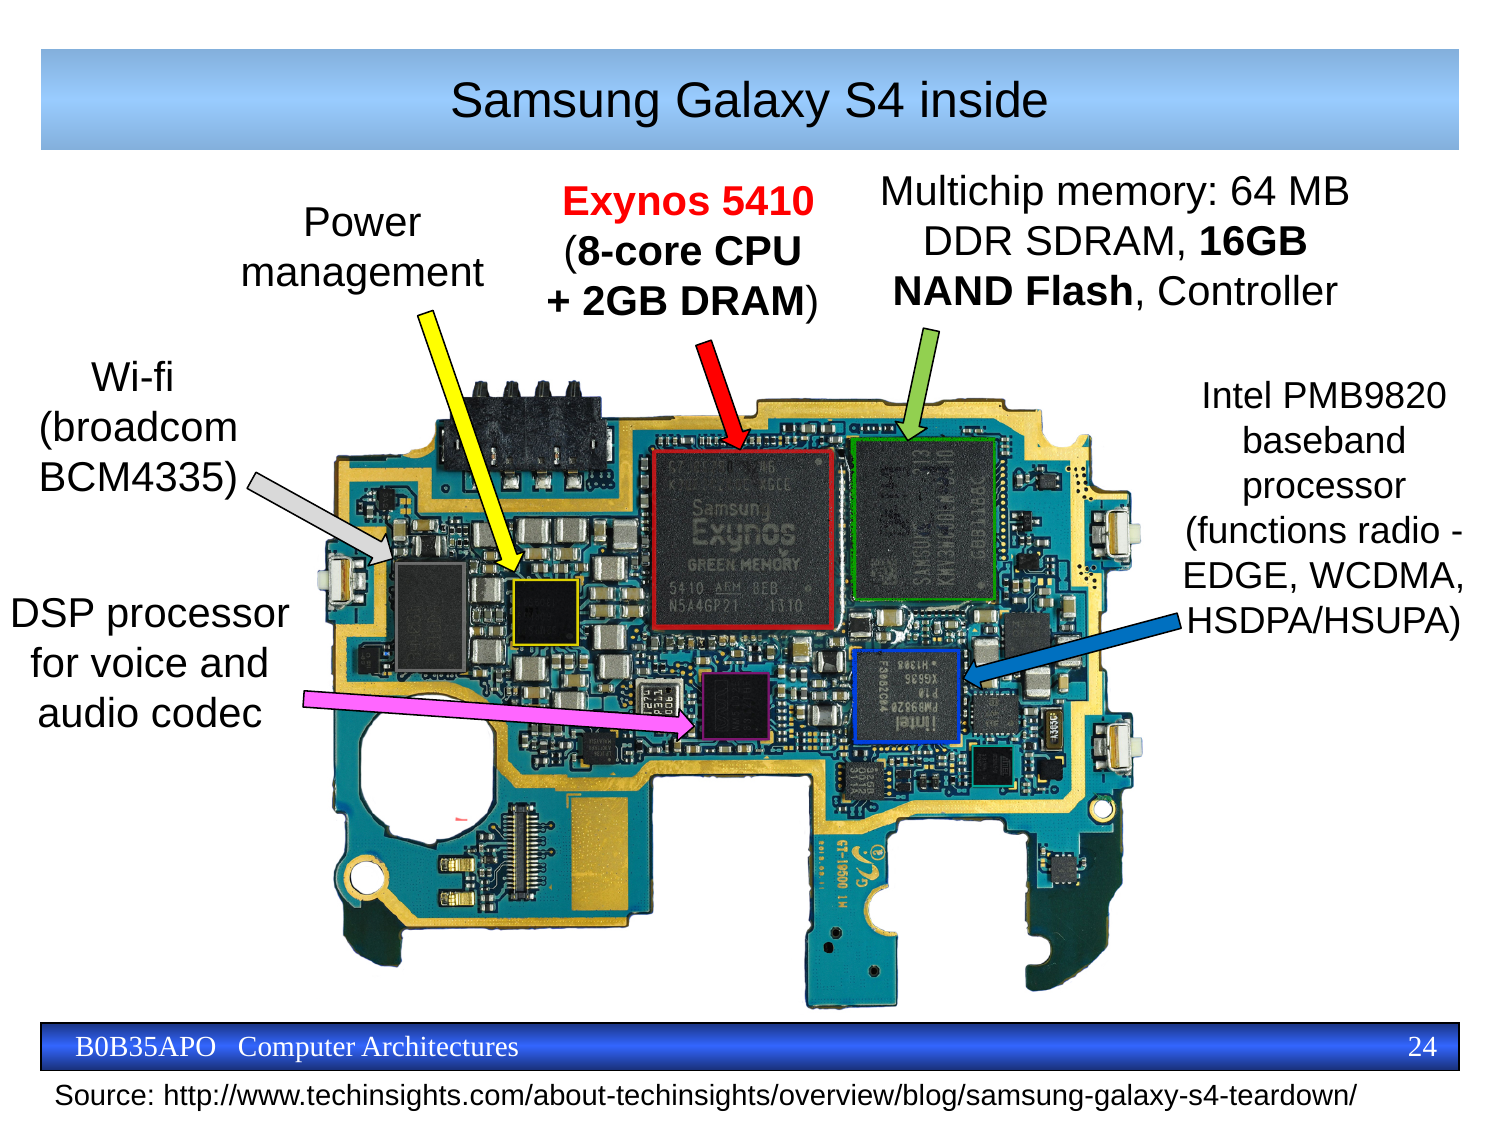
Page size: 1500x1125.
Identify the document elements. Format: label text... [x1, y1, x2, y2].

text_box Source: http://www.techinsights.com/about-techinsights/overview/blog/samsung-galaxy-s4-teardown/ [39, 1068, 1465, 1120]
text_box DSP processor for voice and audio codec [0, 578, 317, 744]
text_box [317, 691, 695, 742]
text_box Exynos 5410 (8-core CPU + 2GB DRAM) [521, 166, 856, 332]
text_box [282, 499, 394, 566]
picture [308, 372, 1153, 1016]
text_box [963, 618, 1156, 690]
text_box [417, 310, 525, 573]
text_box [695, 340, 751, 450]
text_box Wi-fi (broadcom BCM4335) [0, 341, 306, 508]
text_box Multichip memory: 64 MB DDR SDRAM, 16GB NAND Flash, Controller [859, 156, 1372, 372]
text_box Power management [195, 187, 530, 303]
text_box Intel PMB9820 baseband processor (functions radio - EDGE, WCDMA, HSDPA/HSUPA) [1156, 363, 1492, 695]
text_box [895, 372, 931, 441]
title Samsung Galaxy S4 inside [41, 49, 1459, 150]
